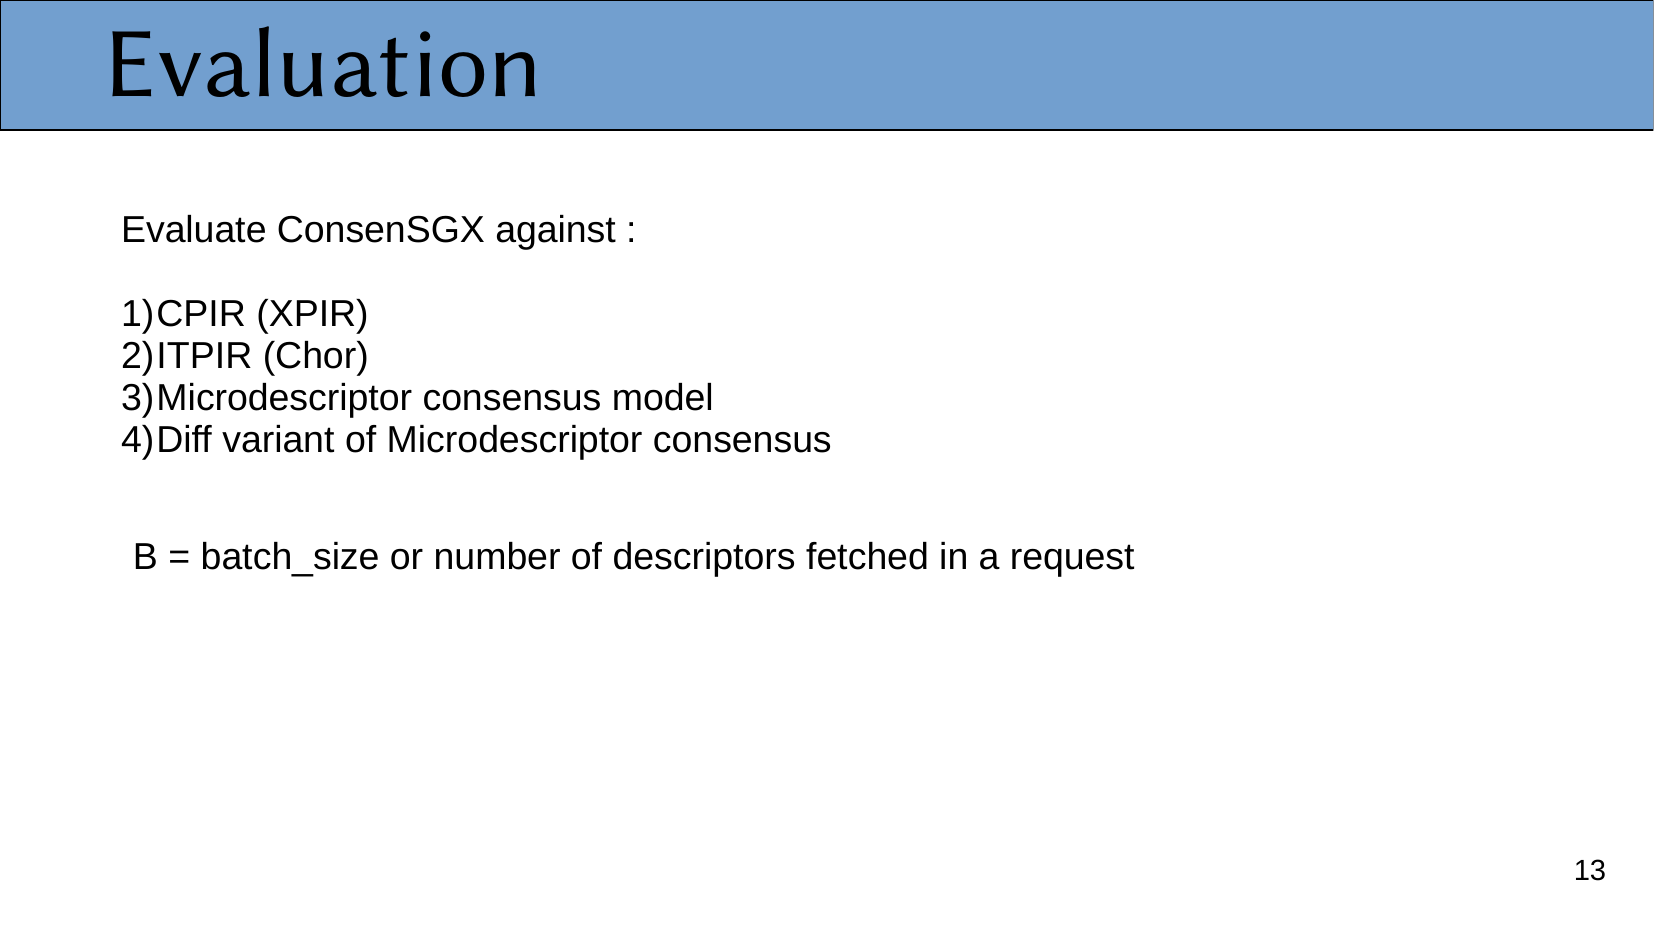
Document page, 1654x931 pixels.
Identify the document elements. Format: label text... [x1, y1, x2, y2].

text_box B = batch_size or number of descriptors fetched in a request [118, 527, 1300, 627]
text_box Evaluation [88, 0, 1512, 247]
text_box Evaluate ConsenSGX against : CPIR (XPIR) ITPIR (Chor) Microdescriptor consensus model Diff variant of Microdescriptor consensus [106, 200, 1323, 485]
text_box 13 [1559, 846, 1642, 928]
text_box [1512, 0, 1654, 130]
text_box [0, 0, 88, 130]
